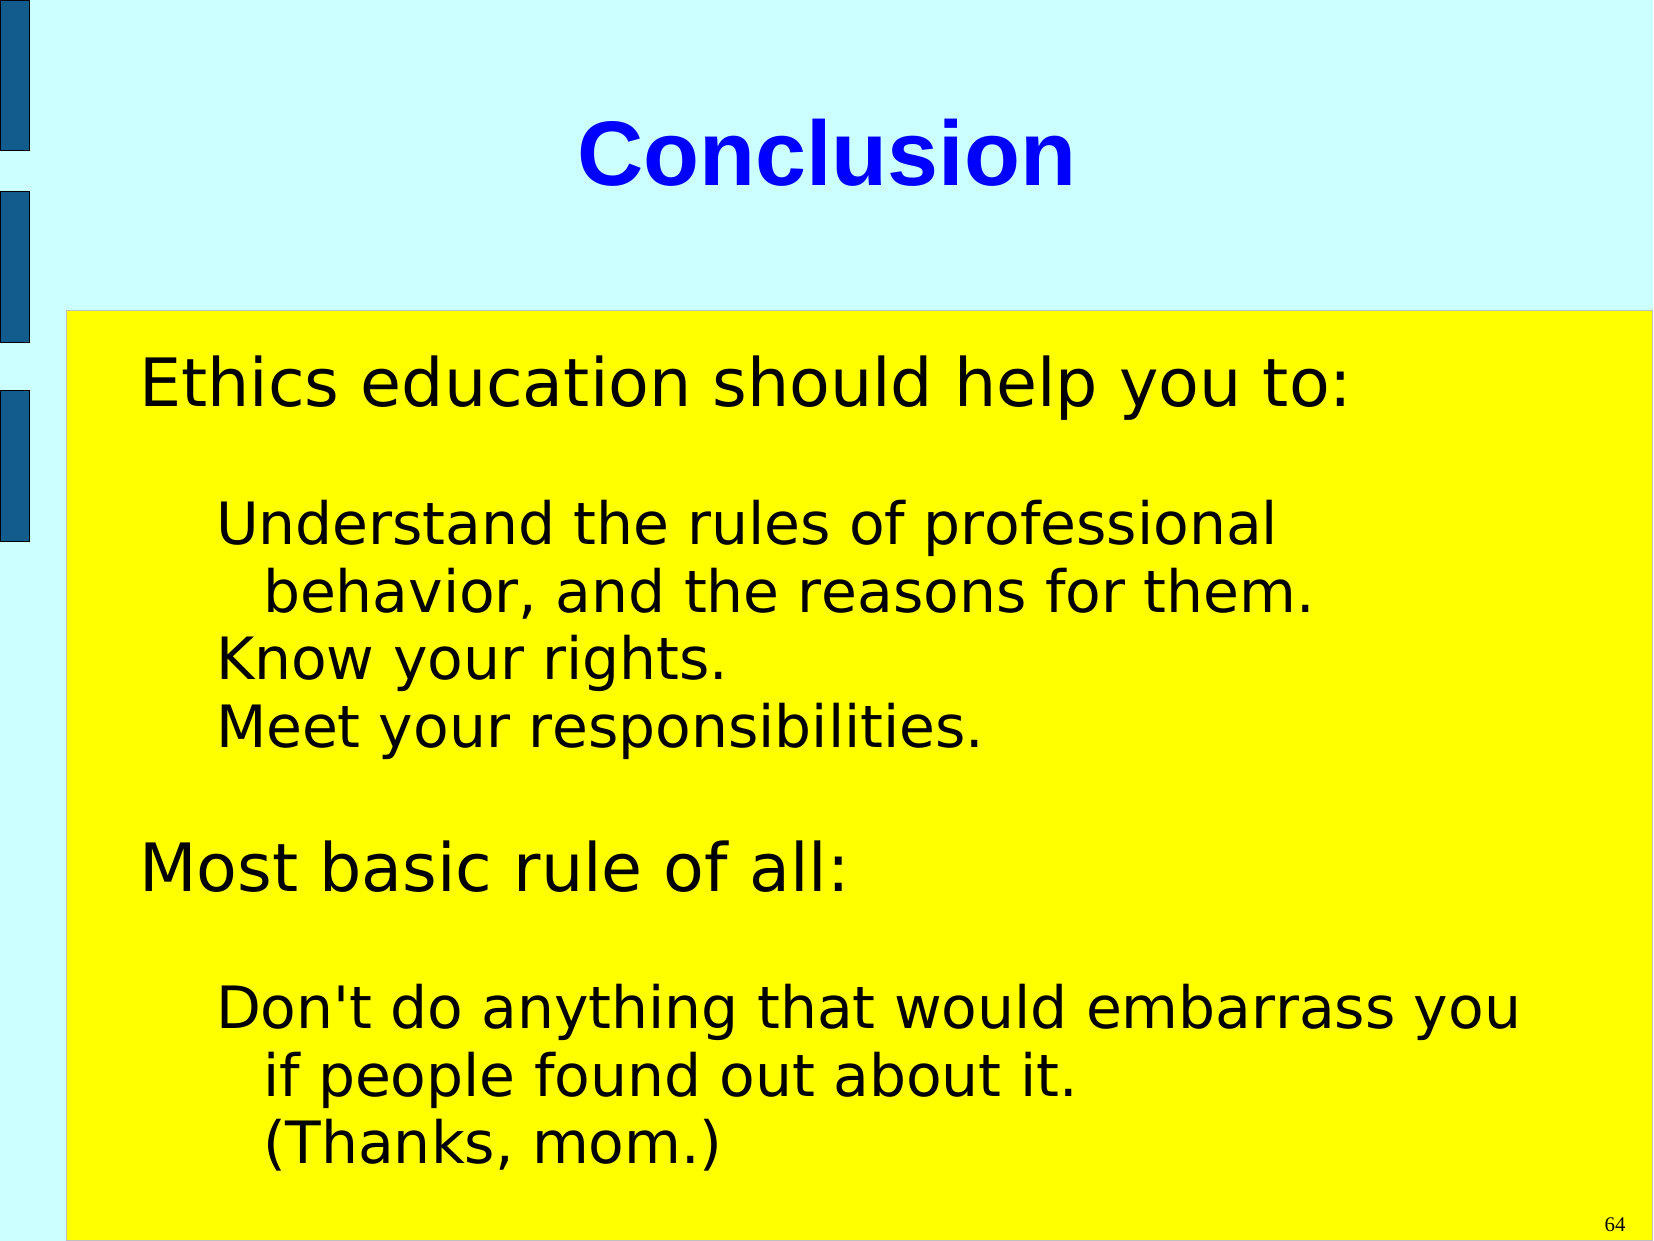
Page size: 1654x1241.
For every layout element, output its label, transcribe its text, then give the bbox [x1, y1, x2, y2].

title Conclusion [121, 49, 1534, 258]
list Ethics education should help you to: Understand the rules of professional behavior, and the reasons for them. Know your rights. Meet your responsibilities. Most basic rule of all: Don't do anything that would embarrass you if people found out about it. (Thanks, mom.) [121, 344, 1534, 1178]
